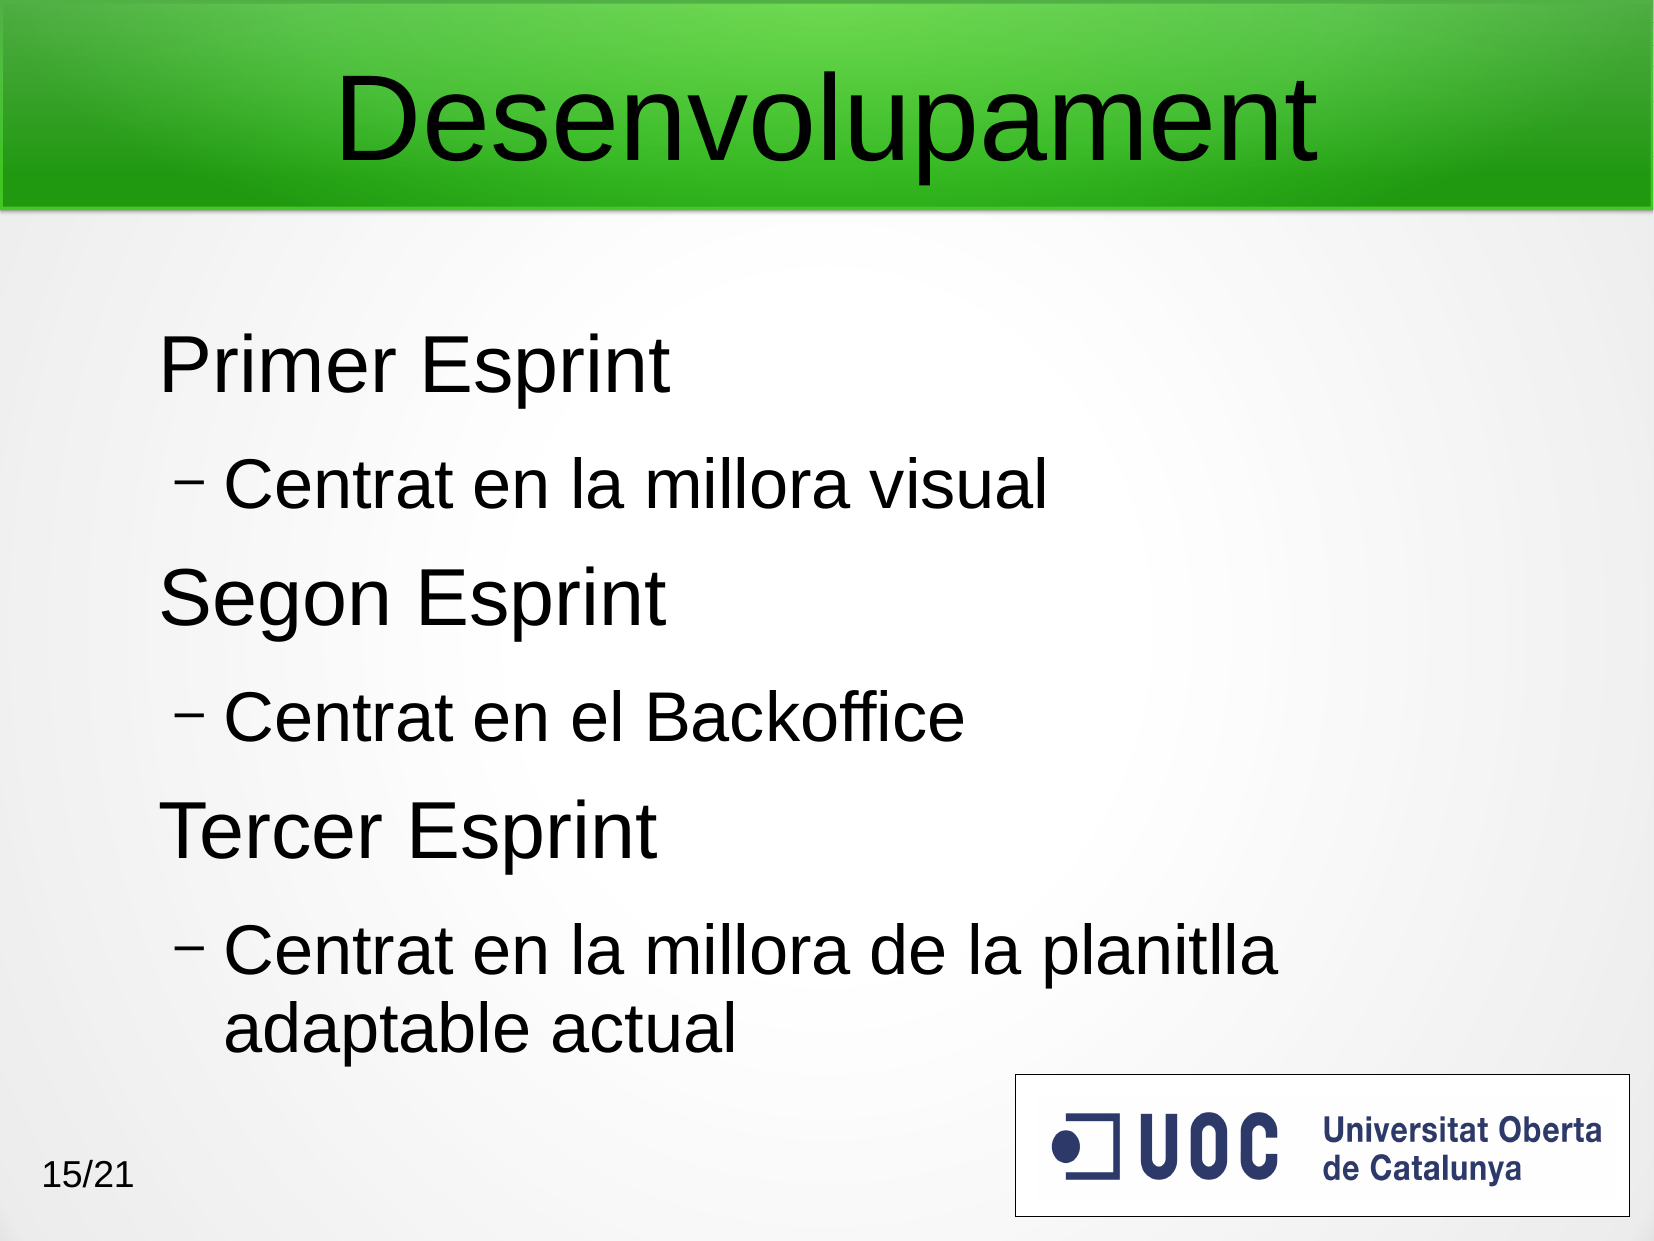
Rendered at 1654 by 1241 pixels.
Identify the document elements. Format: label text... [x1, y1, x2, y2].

picture [1036, 1096, 1616, 1201]
title Desenvolupament [82, 47, 1571, 189]
text_box [1015, 1074, 1630, 1217]
list Primer Esprint Centrat en la millora visual Segon Esprint Centrat en el Backoffice Tercer Esprint Centrat en la millora de la planitlla adaptable actual [94, 318, 1430, 1071]
text_box <número>/21 [26, 1145, 1015, 1217]
